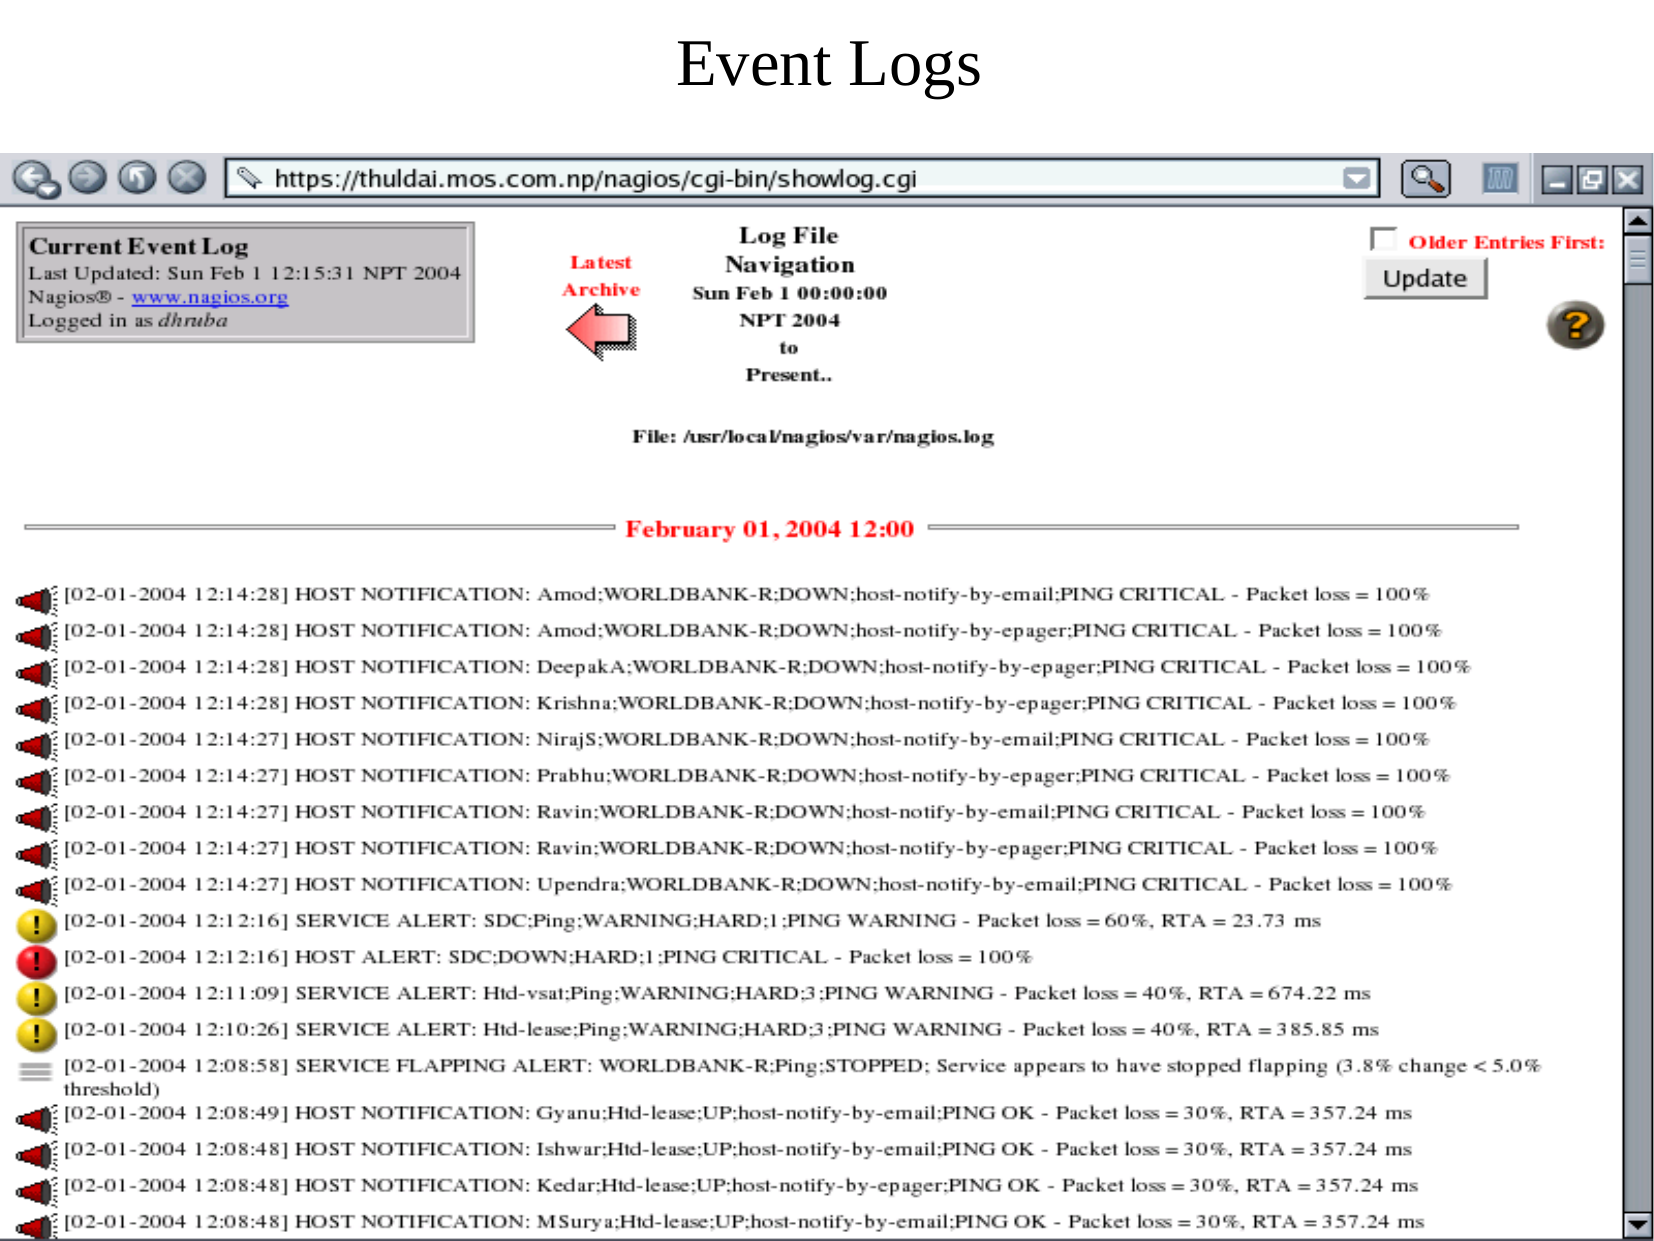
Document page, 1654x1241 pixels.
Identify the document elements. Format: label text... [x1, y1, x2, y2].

text_box Event Logs [676, 22, 981, 103]
picture [0, 153, 1654, 1241]
